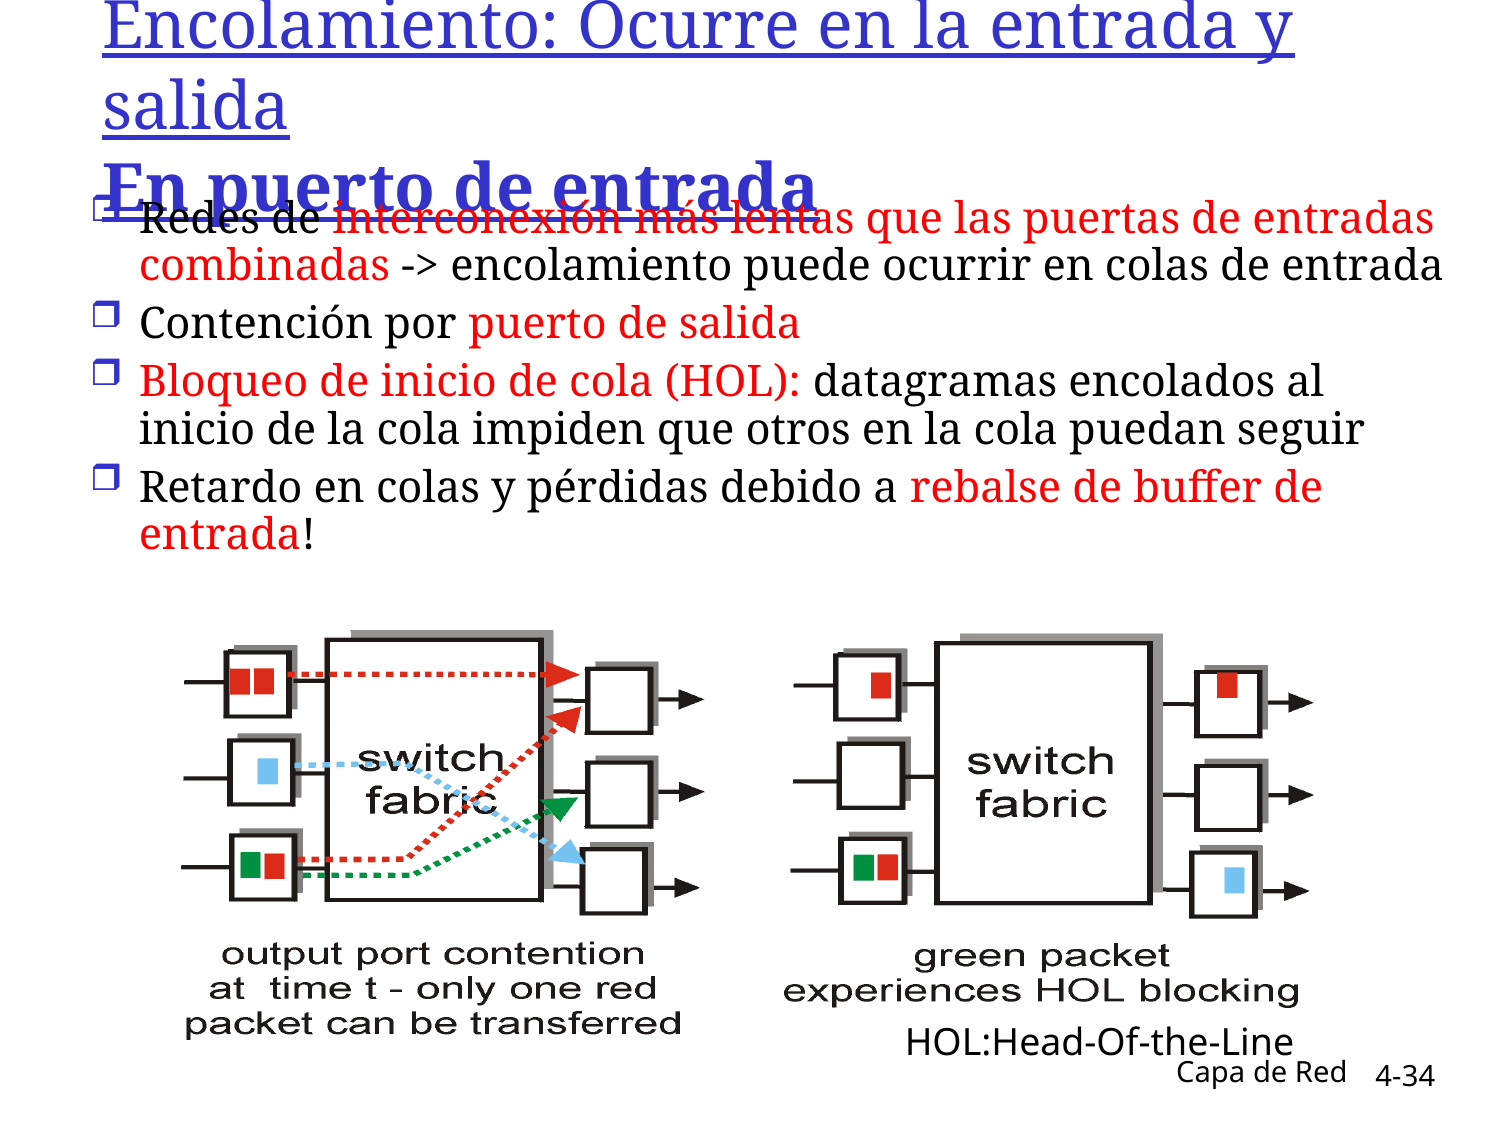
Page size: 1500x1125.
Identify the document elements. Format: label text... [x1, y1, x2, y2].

list Redes de interconexión más lentas que las puertas de entradas combinadas -> encolamiento puede ocurrir en colas de entrada Contención por puerto de salida Bloqueo de inicio de cola (HOL): datagramas encolados al inicio de la cola impiden que otros en la cola puedan seguir Retardo en colas y pérdidas debido a rebalse de buffer de entrada! [75, 187, 1463, 605]
text_box HOL:Head-Of-the-Line [890, 1015, 1310, 1072]
title Encolamiento: Ocurre en la entrada y salida En puerto de entrada [87, 15, 1426, 187]
picture [181, 630, 1314, 1040]
